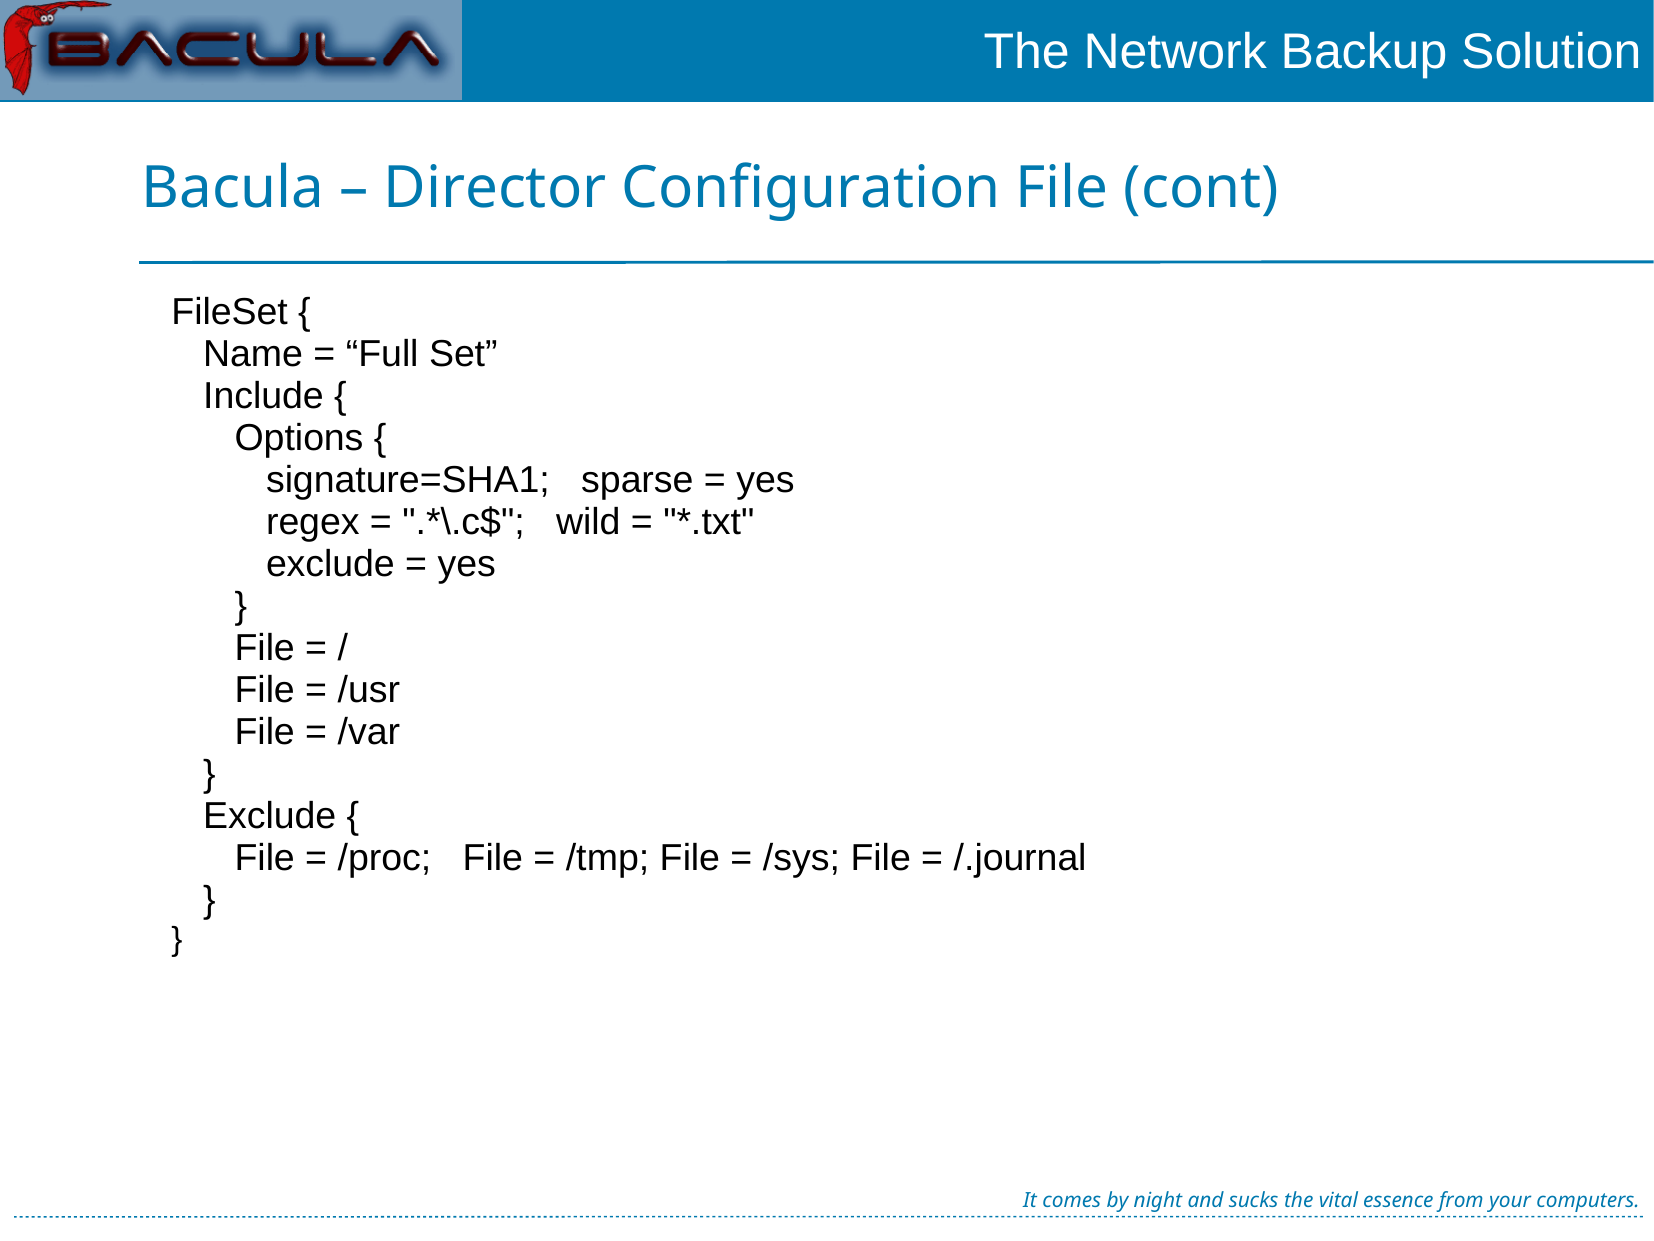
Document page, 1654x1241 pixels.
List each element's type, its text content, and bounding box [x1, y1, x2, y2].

picture [0, 0, 461, 99]
title Bacula – Director Configuration File (cont) [141, 112, 1501, 226]
list FileSet { Name = “Full Set” Include { Options { signature=SHA1; sparse = yes regex = ".*\.c$"; wild = "*.txt" exclude = yes } File = / File = /usr File = /var } Exclude { File = /proc; File = /tmp; File = /sys; File = /.journal } } [112, 290, 1506, 1177]
